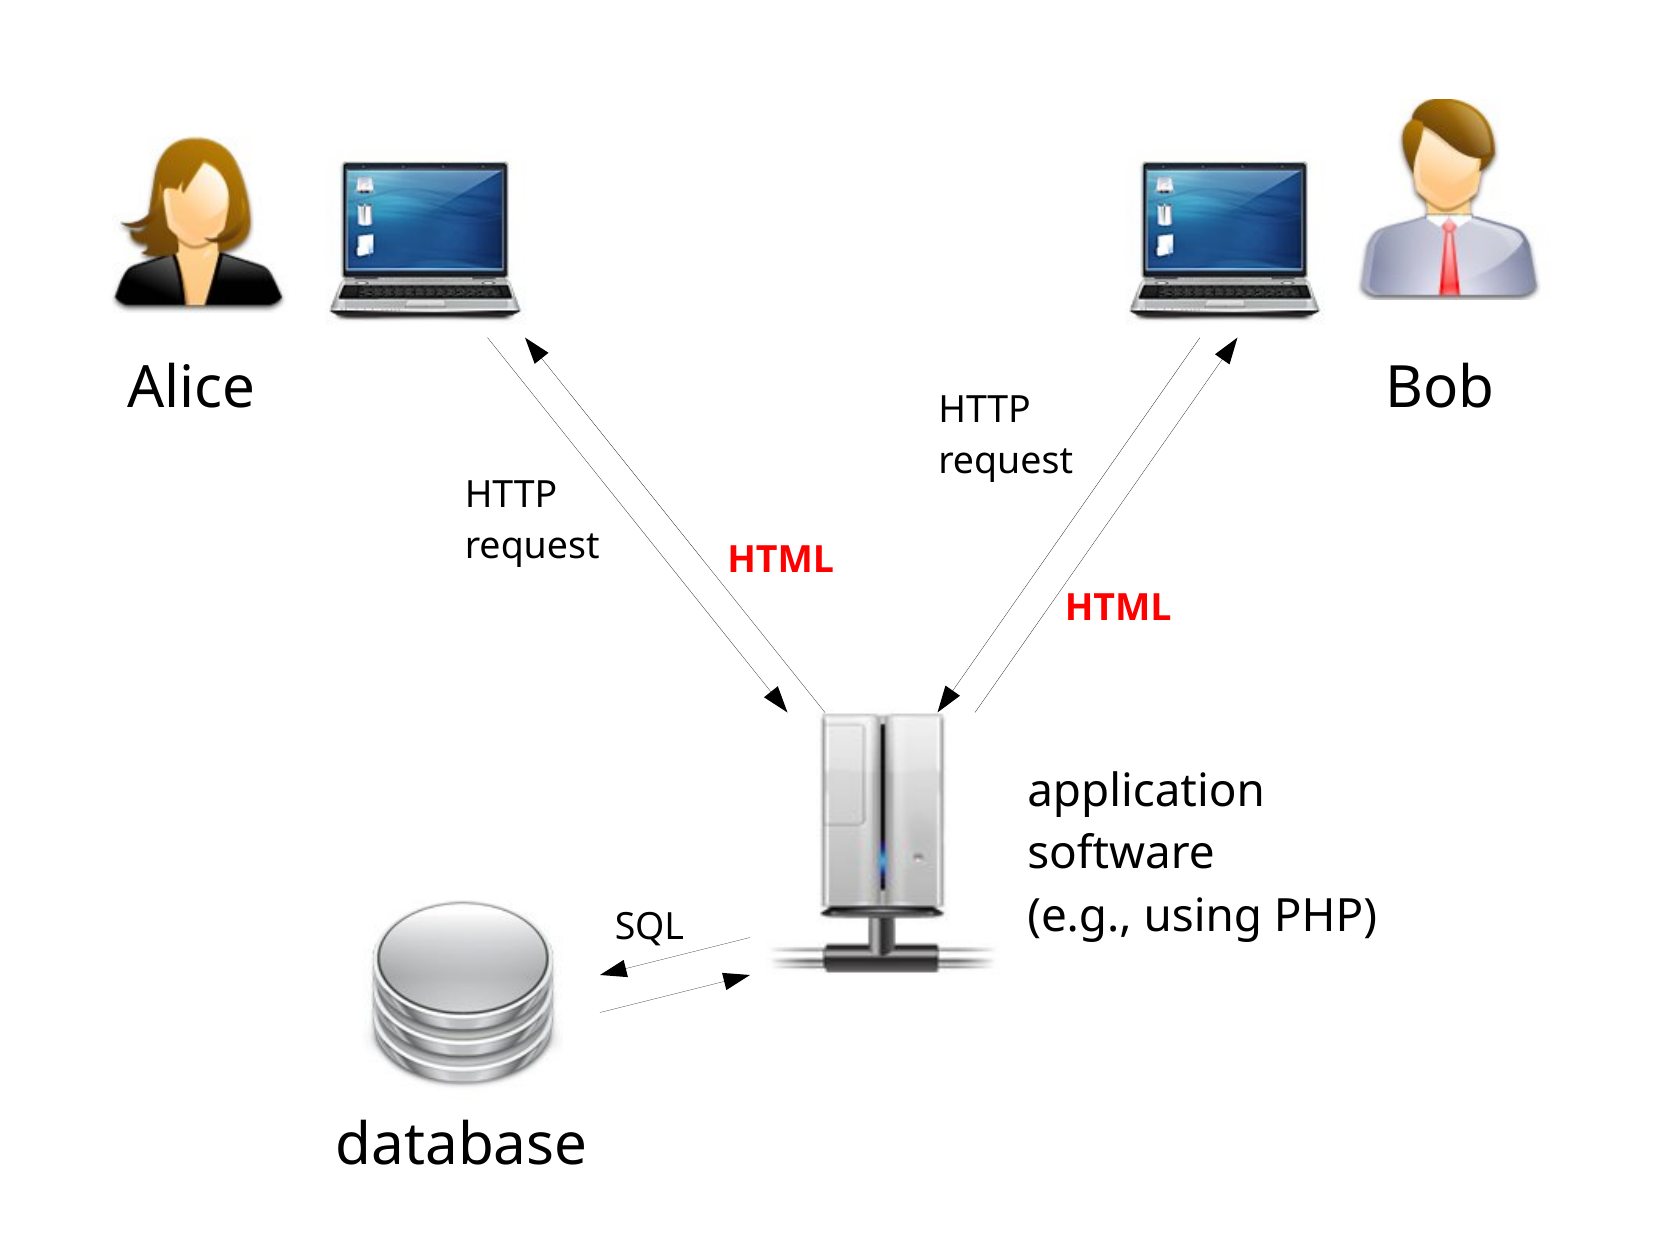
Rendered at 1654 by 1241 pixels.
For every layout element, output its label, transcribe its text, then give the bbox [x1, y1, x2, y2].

text_box SQL [600, 892, 839, 976]
picture [1125, 149, 1325, 350]
picture [325, 149, 526, 350]
text_box HTTP request [624, 460, 652, 494]
text_box HTTP request [923, 375, 1163, 481]
picture [362, 899, 563, 1095]
text_box HTTP request [450, 460, 652, 567]
text_box database [321, 1095, 676, 1201]
text_box HTML [712, 525, 952, 608]
picture [1350, 99, 1550, 301]
picture [750, 708, 1017, 976]
text_box Bob [1371, 337, 1538, 424]
picture [100, 112, 301, 313]
text_box application software (e.g., using PHP) [1012, 750, 1576, 932]
text_box Alice [112, 337, 301, 424]
text_box HTML [1050, 573, 1289, 656]
